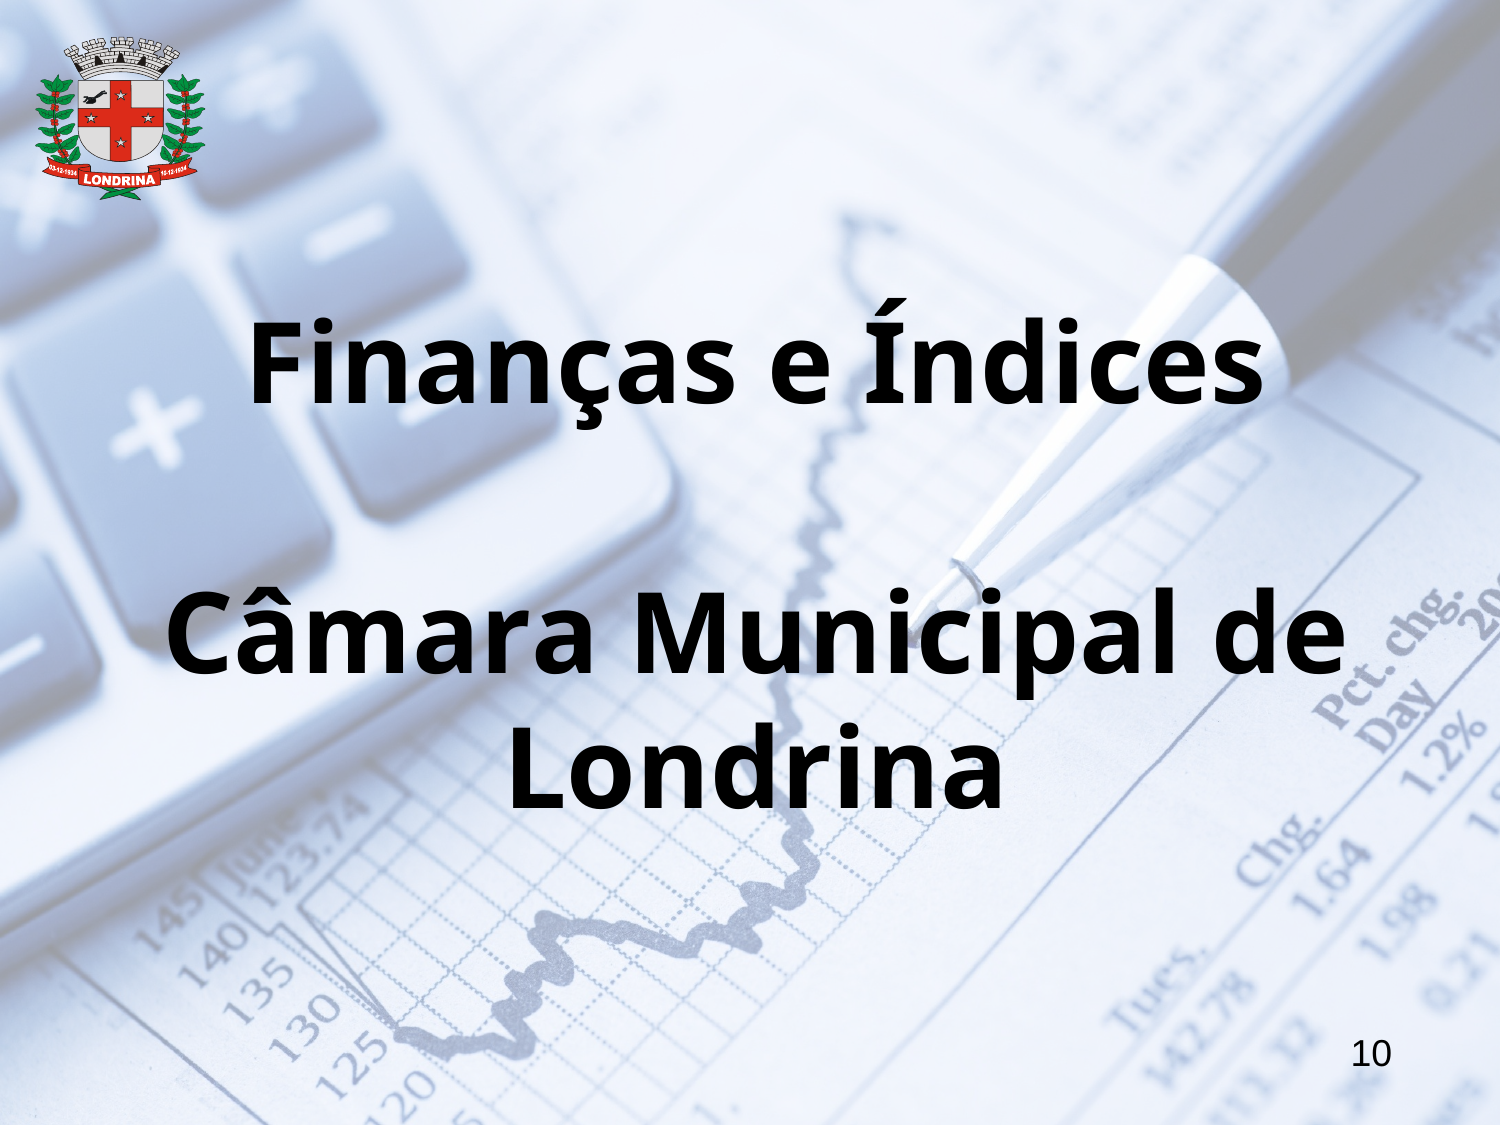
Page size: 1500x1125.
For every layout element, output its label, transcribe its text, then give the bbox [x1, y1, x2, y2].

picture [35, 36, 206, 201]
text_box <número> [1335, 1021, 1500, 1092]
text_box Finanças e Índices Câmara Municipal de Londrina [141, 283, 1371, 838]
